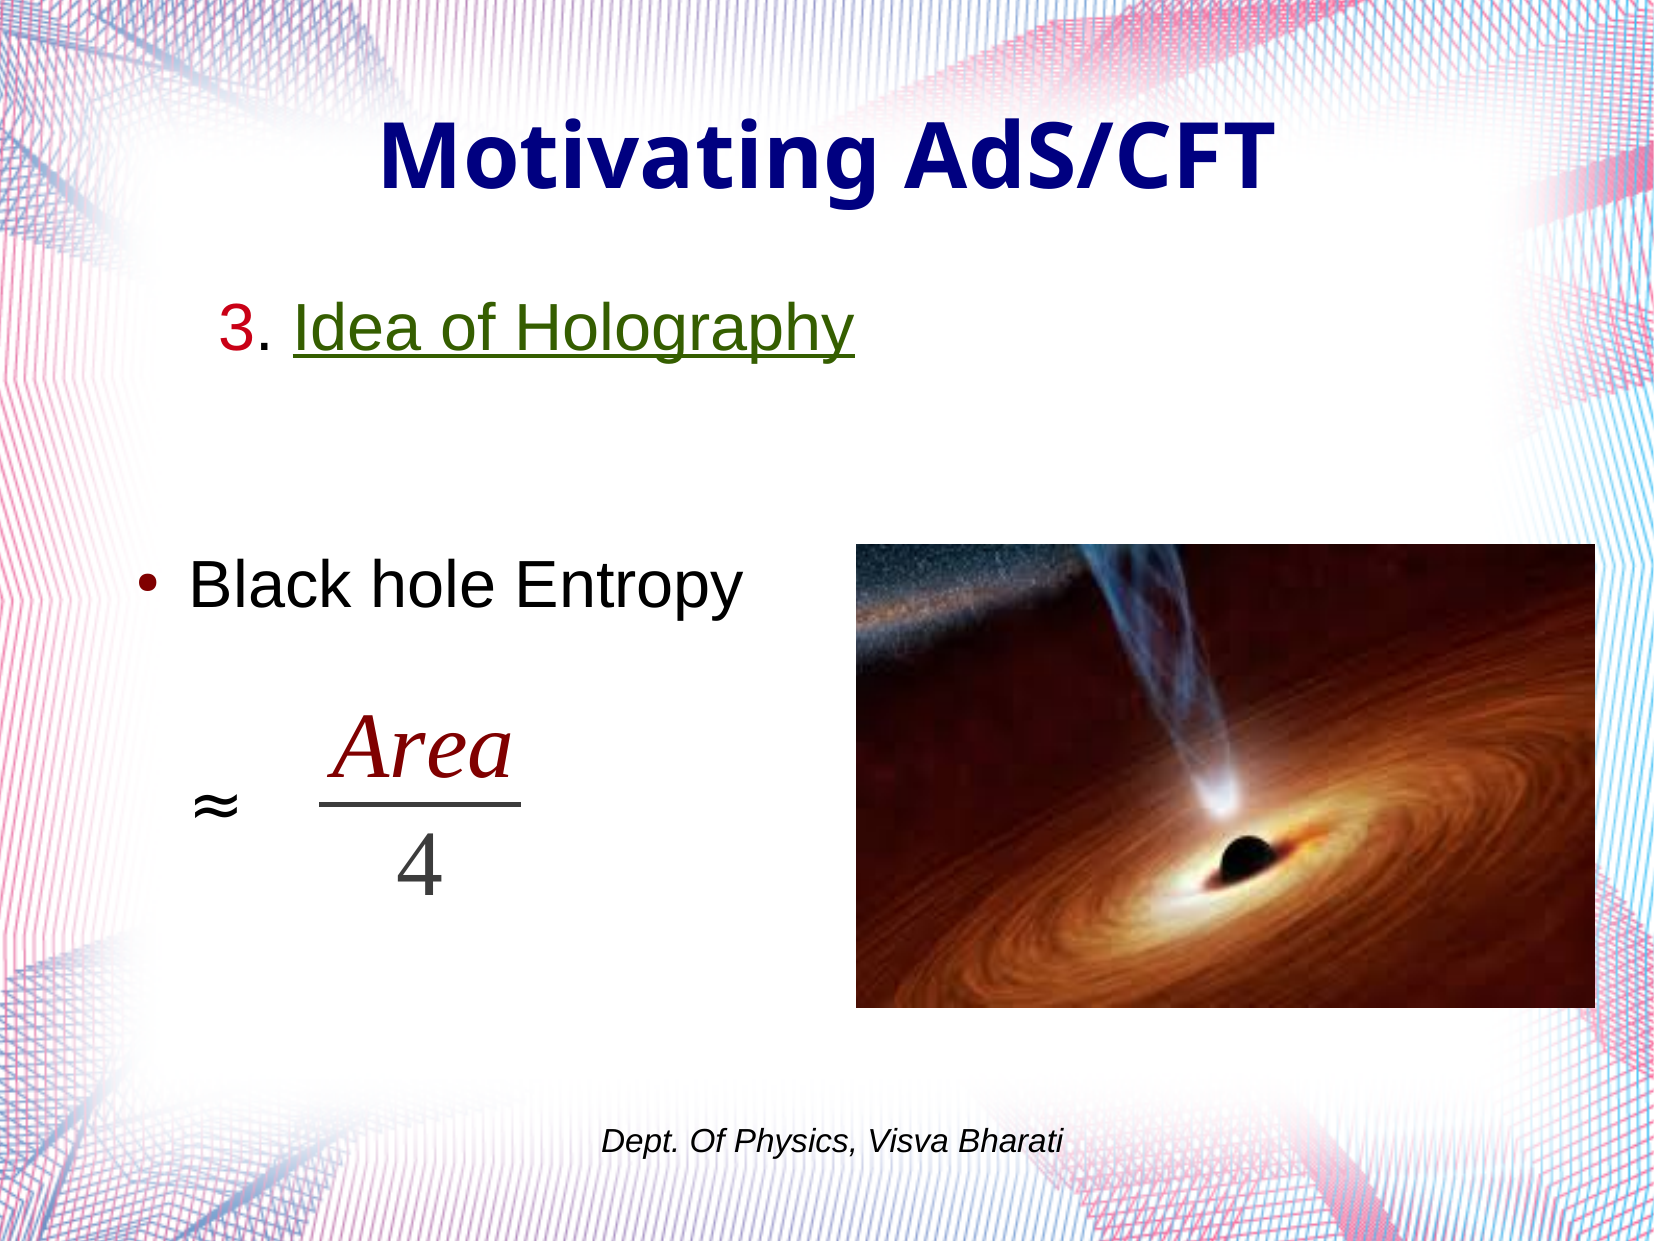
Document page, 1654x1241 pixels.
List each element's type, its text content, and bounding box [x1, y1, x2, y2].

title Motivating AdS/CFT [82, 49, 1571, 257]
chart [307, 694, 532, 916]
list Black hole Entropy ≈ [118, 442, 768, 945]
list Dept. Of Physics, Visva Bharati [295, 1122, 1300, 1182]
list 3. Idea of Holography [147, 290, 1572, 470]
picture [0, 0, 1654, 1241]
